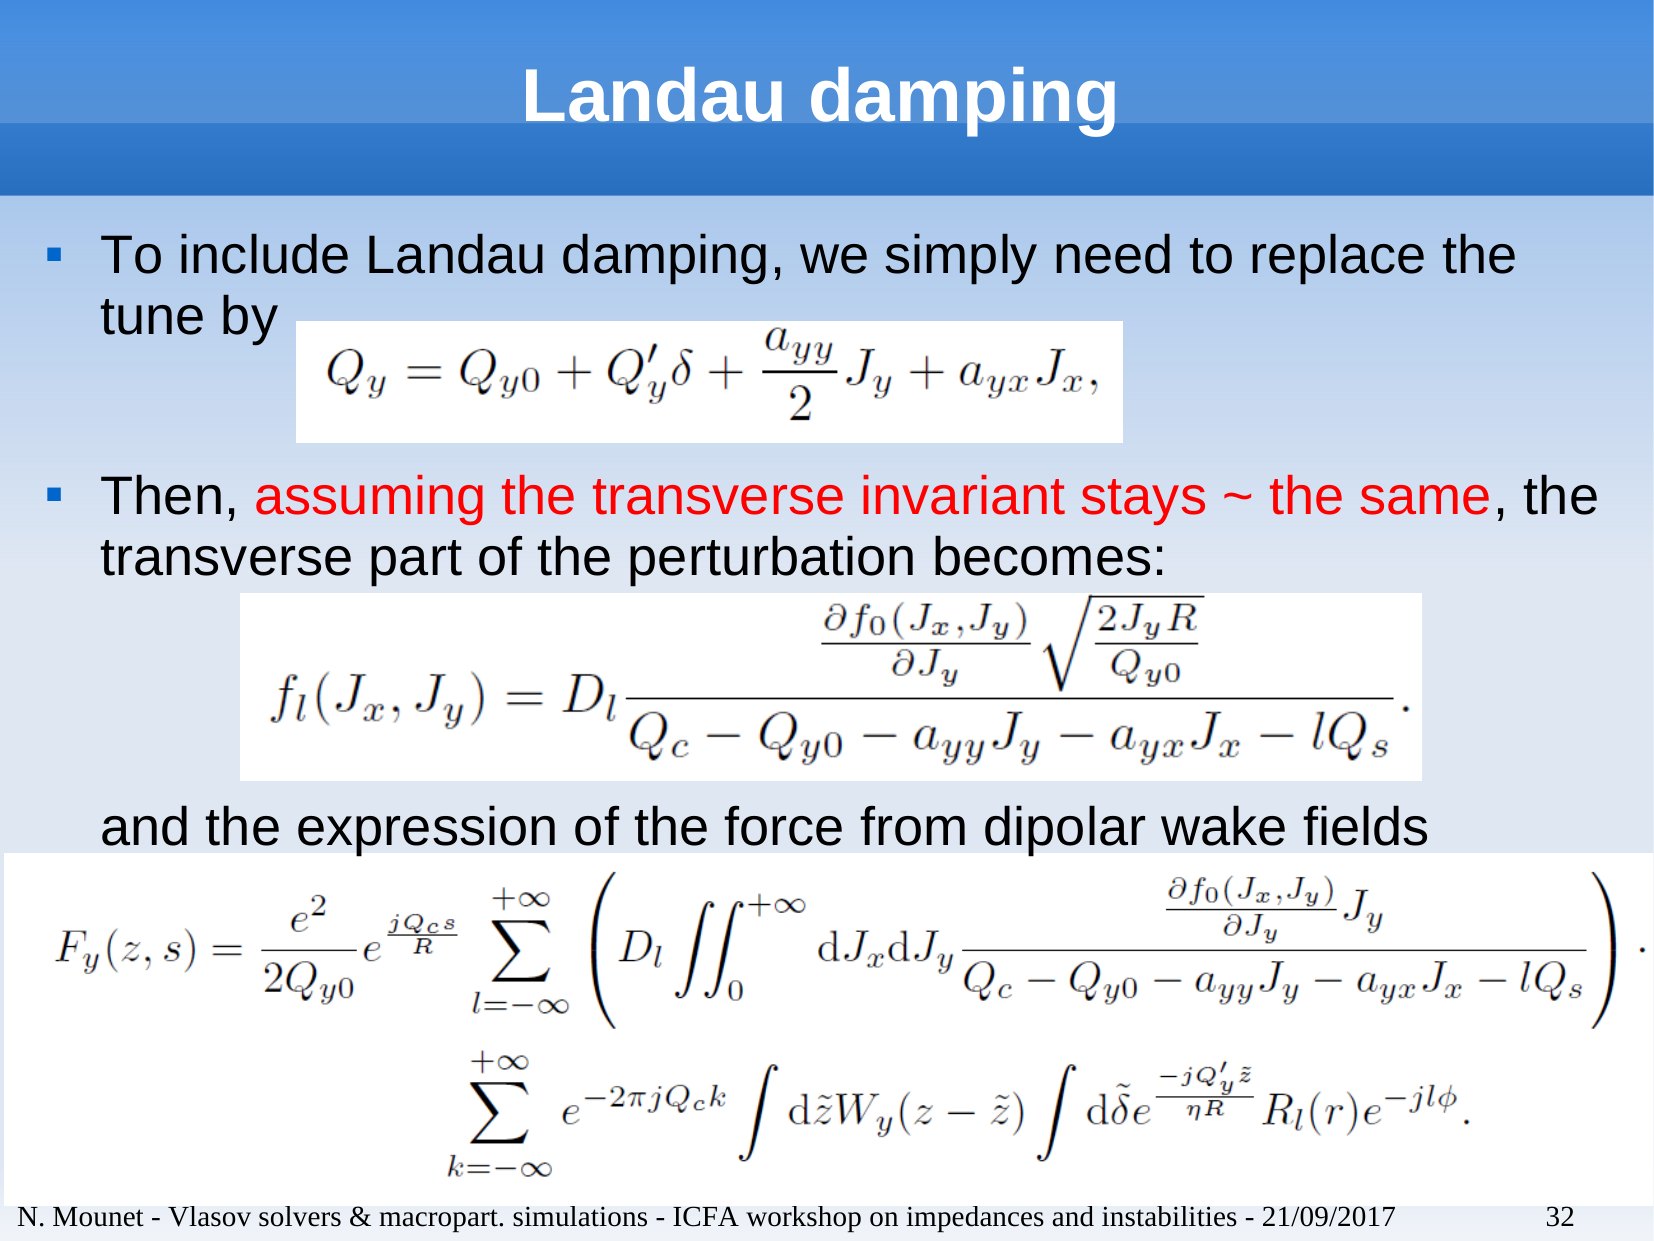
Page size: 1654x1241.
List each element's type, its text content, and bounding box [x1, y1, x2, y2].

picture [0, 0, 1654, 1241]
title Landau damping [76, 1, 1565, 189]
list To include Landau damping, we simply need to replace the tune by Then, assuming the transverse invariant stays ~ the same, the transverse part of the perturbation becomes: and the expression of the force from dipolar wake fields [29, 225, 1635, 857]
